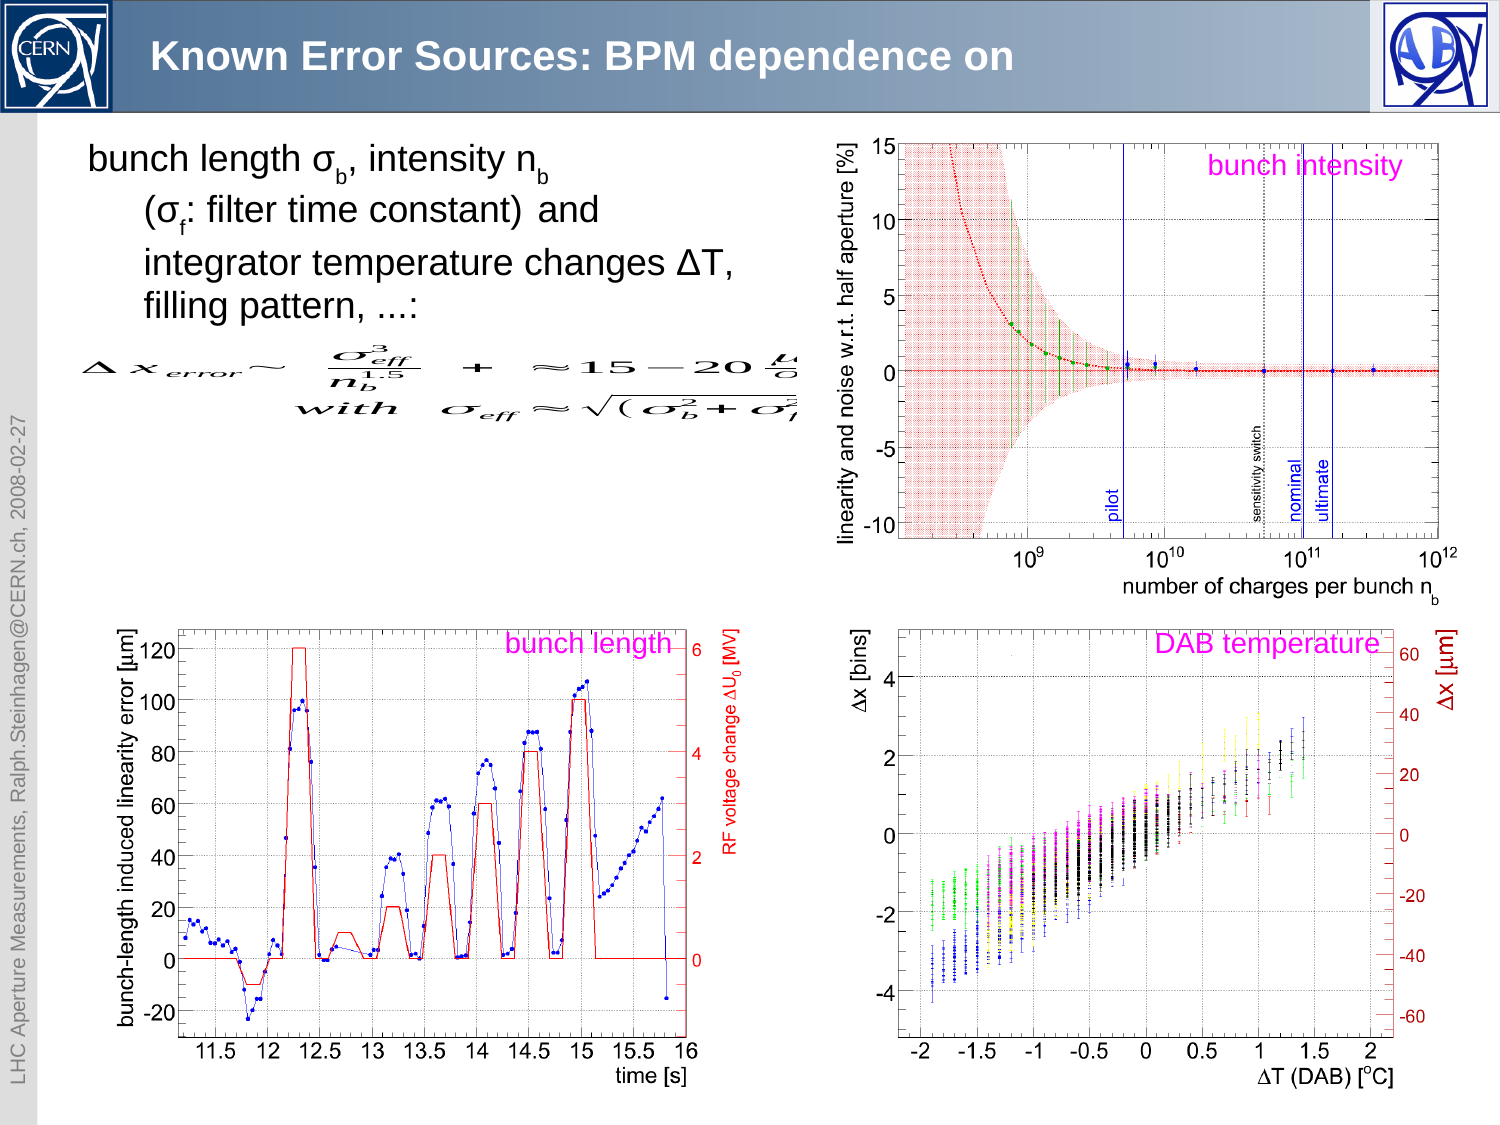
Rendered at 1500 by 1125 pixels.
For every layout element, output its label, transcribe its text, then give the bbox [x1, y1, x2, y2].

picture [100, 620, 751, 1094]
picture [0, 0, 113, 113]
text_box DAB temperature [1139, 620, 1396, 672]
list bunch length σb, intensity nb (σf: filter time constant) and integrator temperature changes ΔT, filling pattern, ...: [87, 137, 1438, 1016]
text_box bunch intensity [1192, 141, 1419, 194]
chart [64, 342, 797, 550]
picture [1382, 1, 1489, 108]
picture [820, 134, 1471, 609]
picture [820, 620, 1471, 1094]
title Known Error Sources: BPM dependence on [150, 7, 1201, 106]
text_box bunch length [490, 620, 688, 672]
